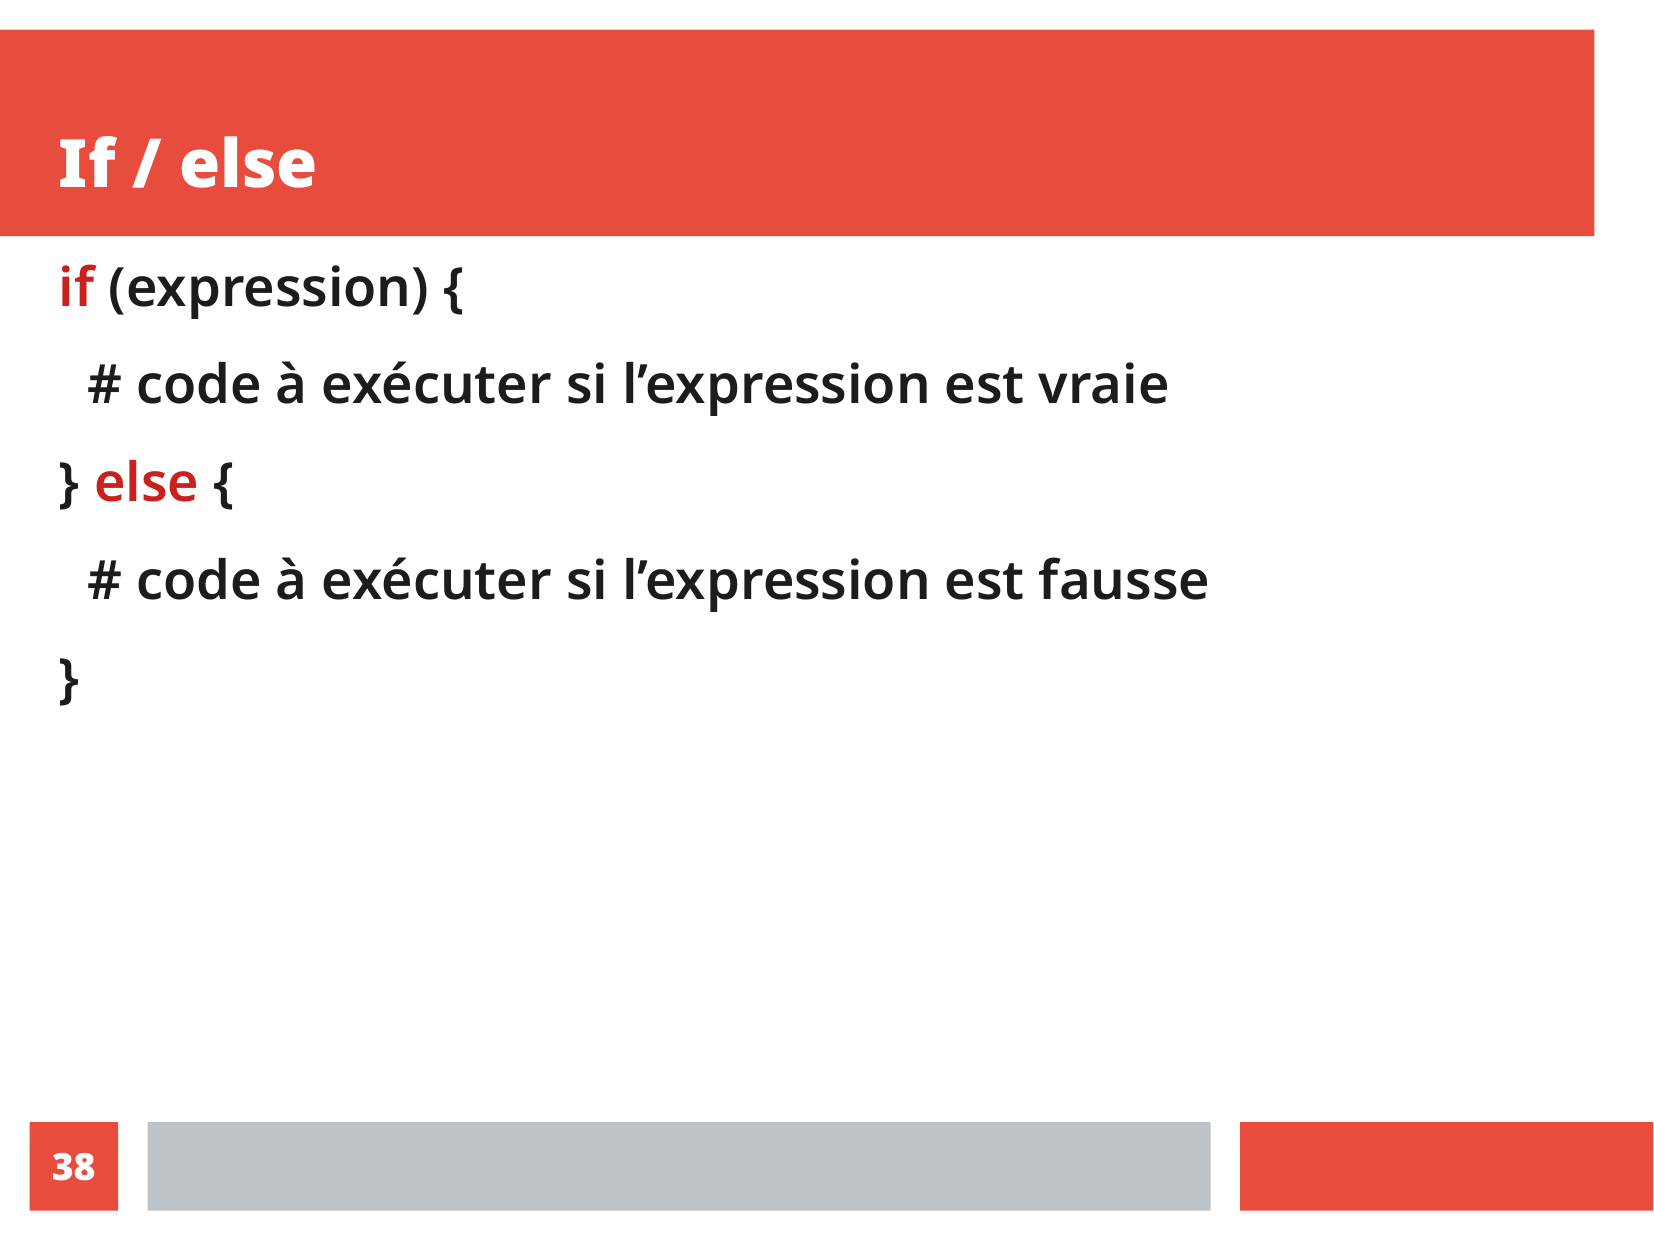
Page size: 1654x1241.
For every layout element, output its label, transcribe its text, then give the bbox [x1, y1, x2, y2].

list if (expression) { # code à exécuter si l’expression est vraie } else { # code à exécuter si l’expression est fausse } [59, 248, 1565, 1040]
title If / else [59, 59, 1595, 207]
